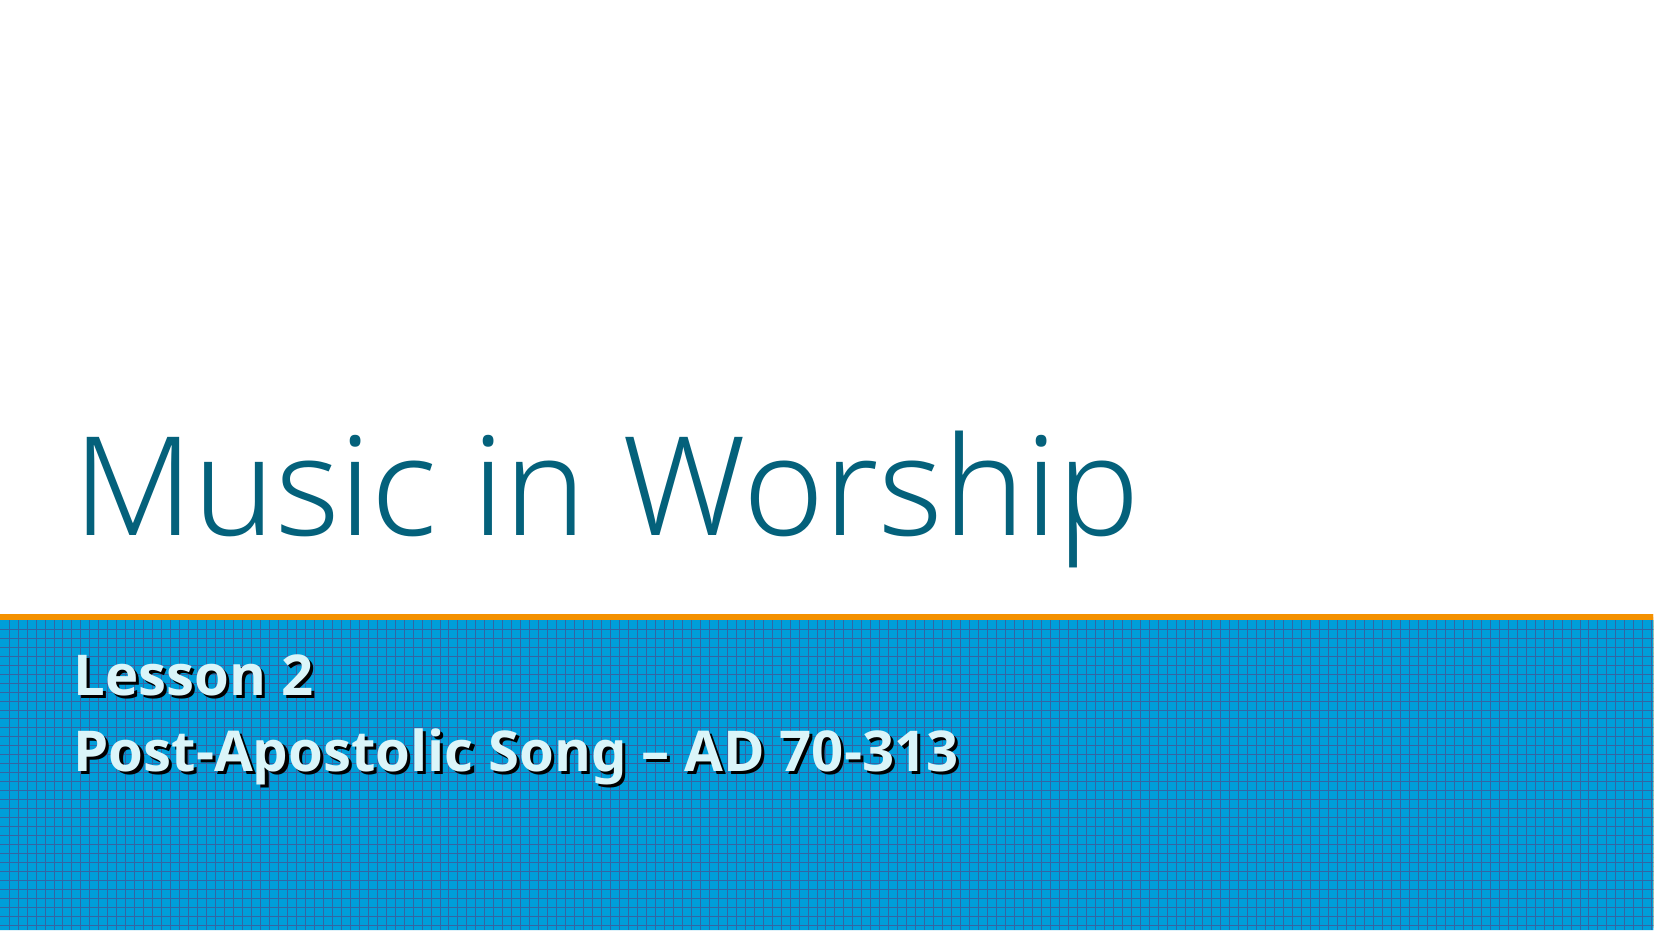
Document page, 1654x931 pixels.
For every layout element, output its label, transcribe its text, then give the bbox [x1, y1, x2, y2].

subtitle Lesson 2 Post-Apostolic Song – AD 70-313 [73, 634, 1551, 840]
title Music in Worship [73, 44, 1551, 576]
